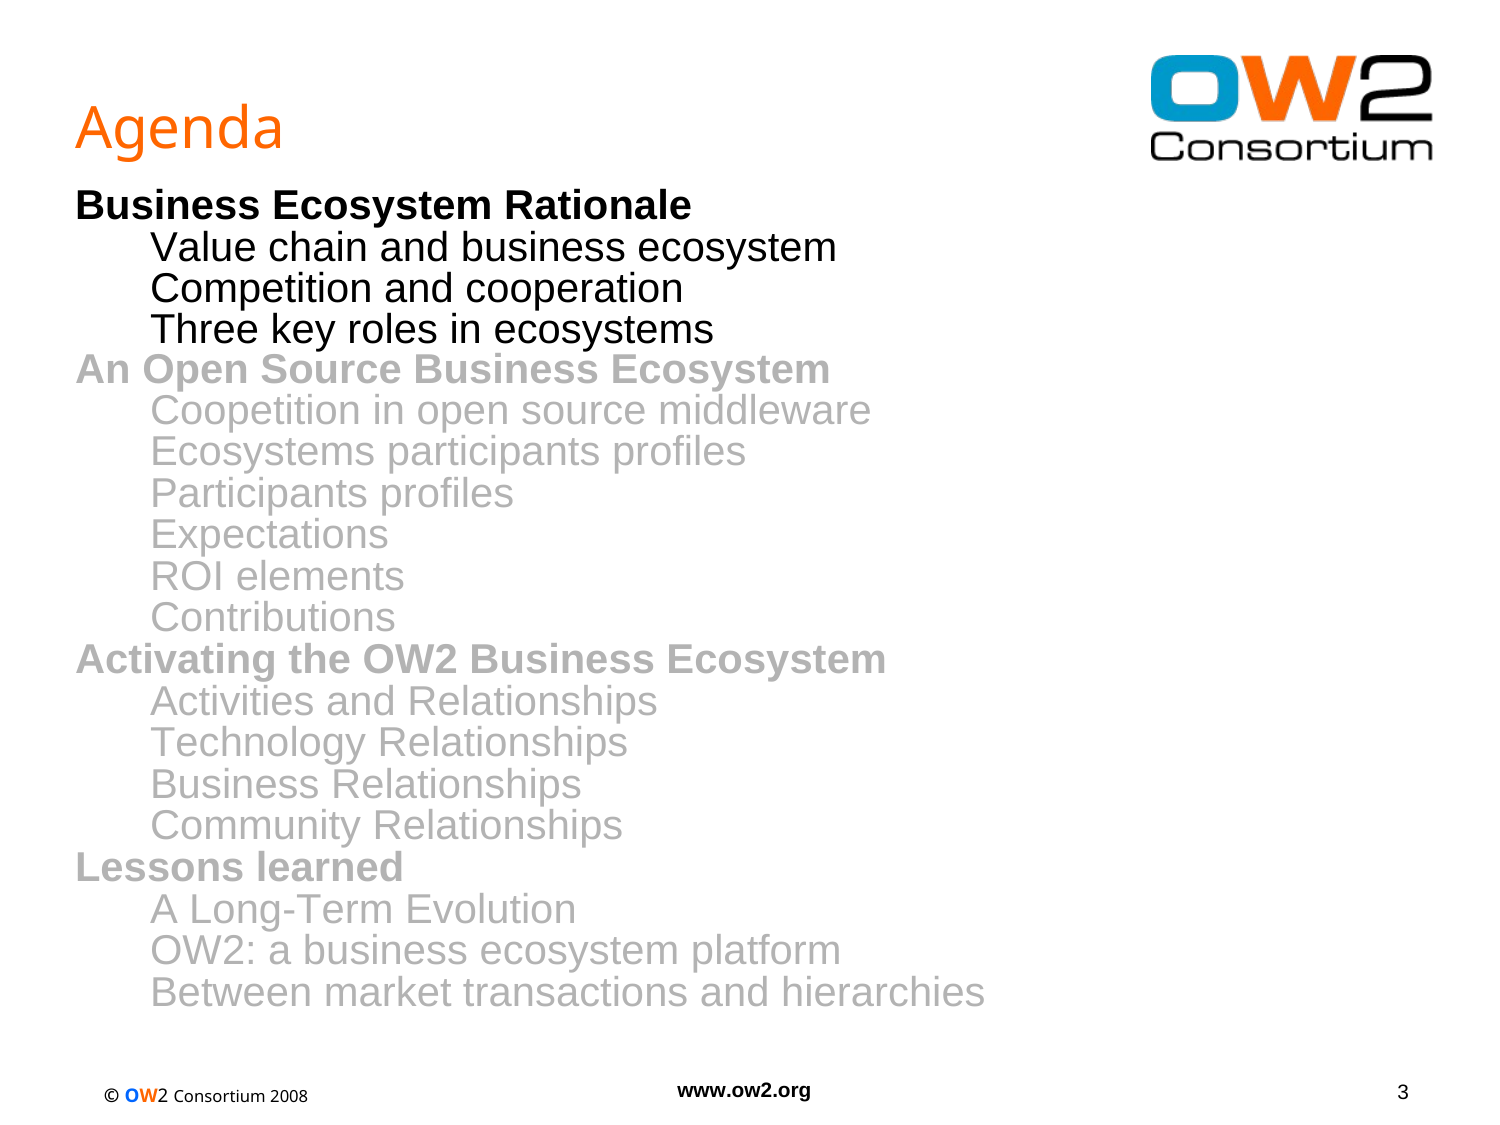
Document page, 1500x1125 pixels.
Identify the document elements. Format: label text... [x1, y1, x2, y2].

picture [1151, 55, 1433, 161]
picture [1151, 55, 1171, 72]
list Business Ecosystem Rationale Value chain and business ecosystem Competition and cooperation Three key roles in ecosystems An Open Source Business Ecosystem Coopetition in open source middleware Ecosystems participants profiles Participants profiles Expectations ROI elements Contributions Activating the OW2 Business Ecosystem Activities and Relationships Technology Relationships Business Relationships Community Relationships Lessons learned A Long-Term Evolution OW2: a business ecosystem platform Between market transactions and hierarchies [74, 197, 1425, 1036]
title Agenda [74, 22, 1093, 197]
picture [1171, 72, 1218, 105]
